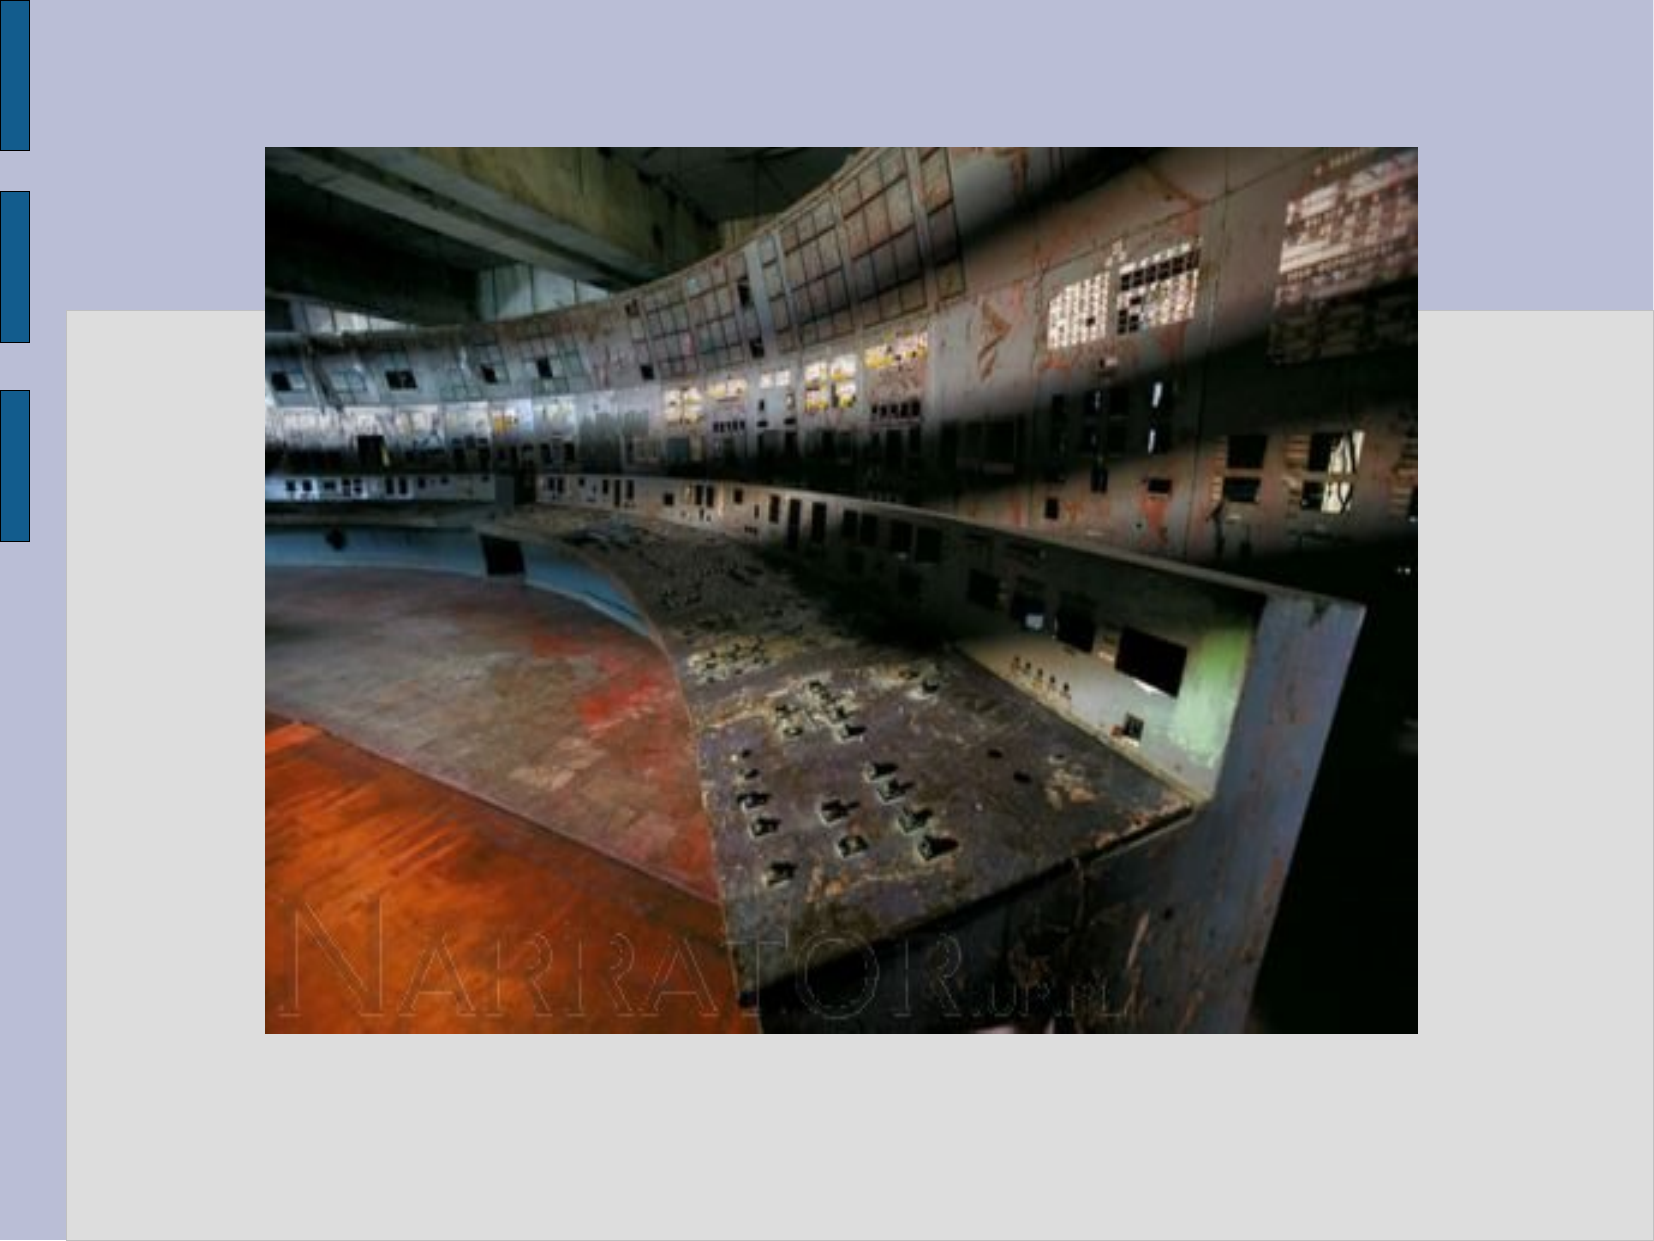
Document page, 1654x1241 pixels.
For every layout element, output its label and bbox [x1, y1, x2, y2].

picture [265, 147, 1418, 1034]
